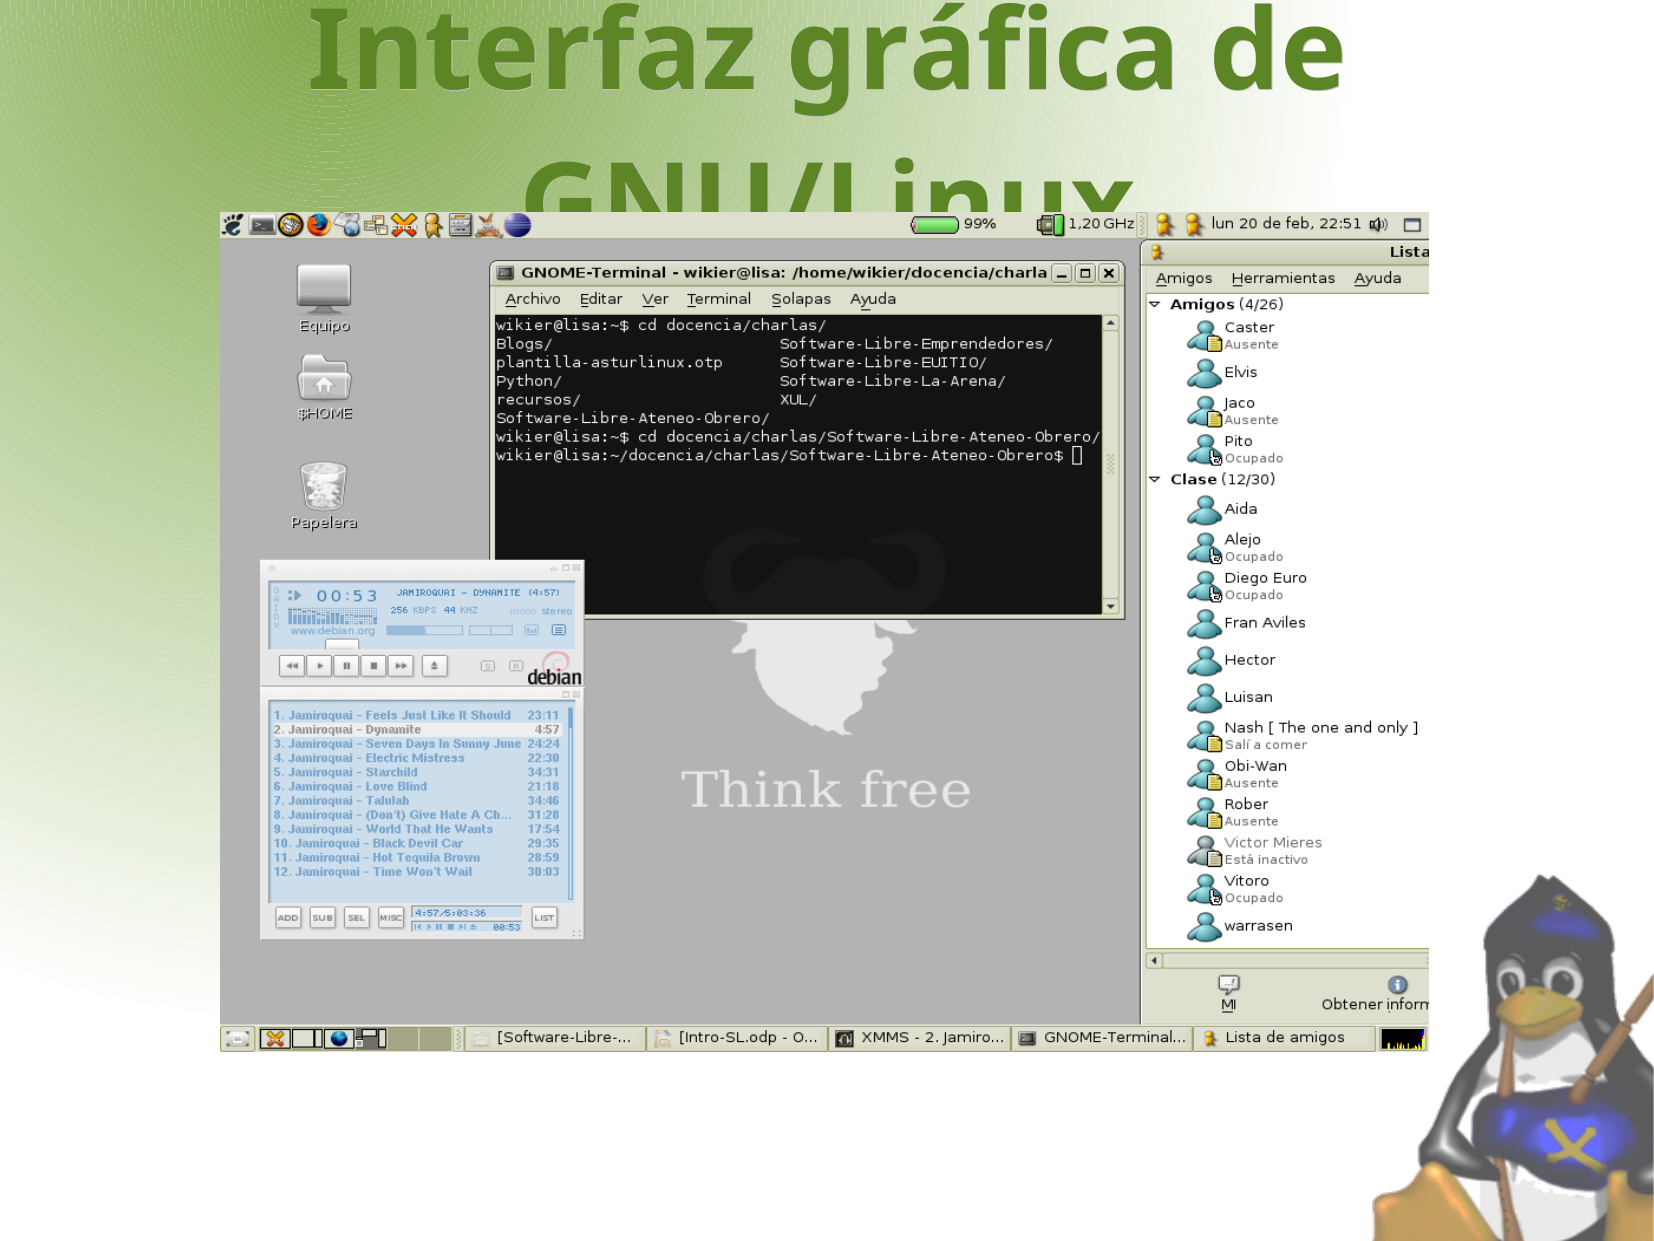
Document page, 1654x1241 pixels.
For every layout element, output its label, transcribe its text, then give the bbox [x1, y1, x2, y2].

picture [220, 212, 1654, 1241]
title Interfaz gráfica de GNU/Linux [121, 19, 1534, 227]
